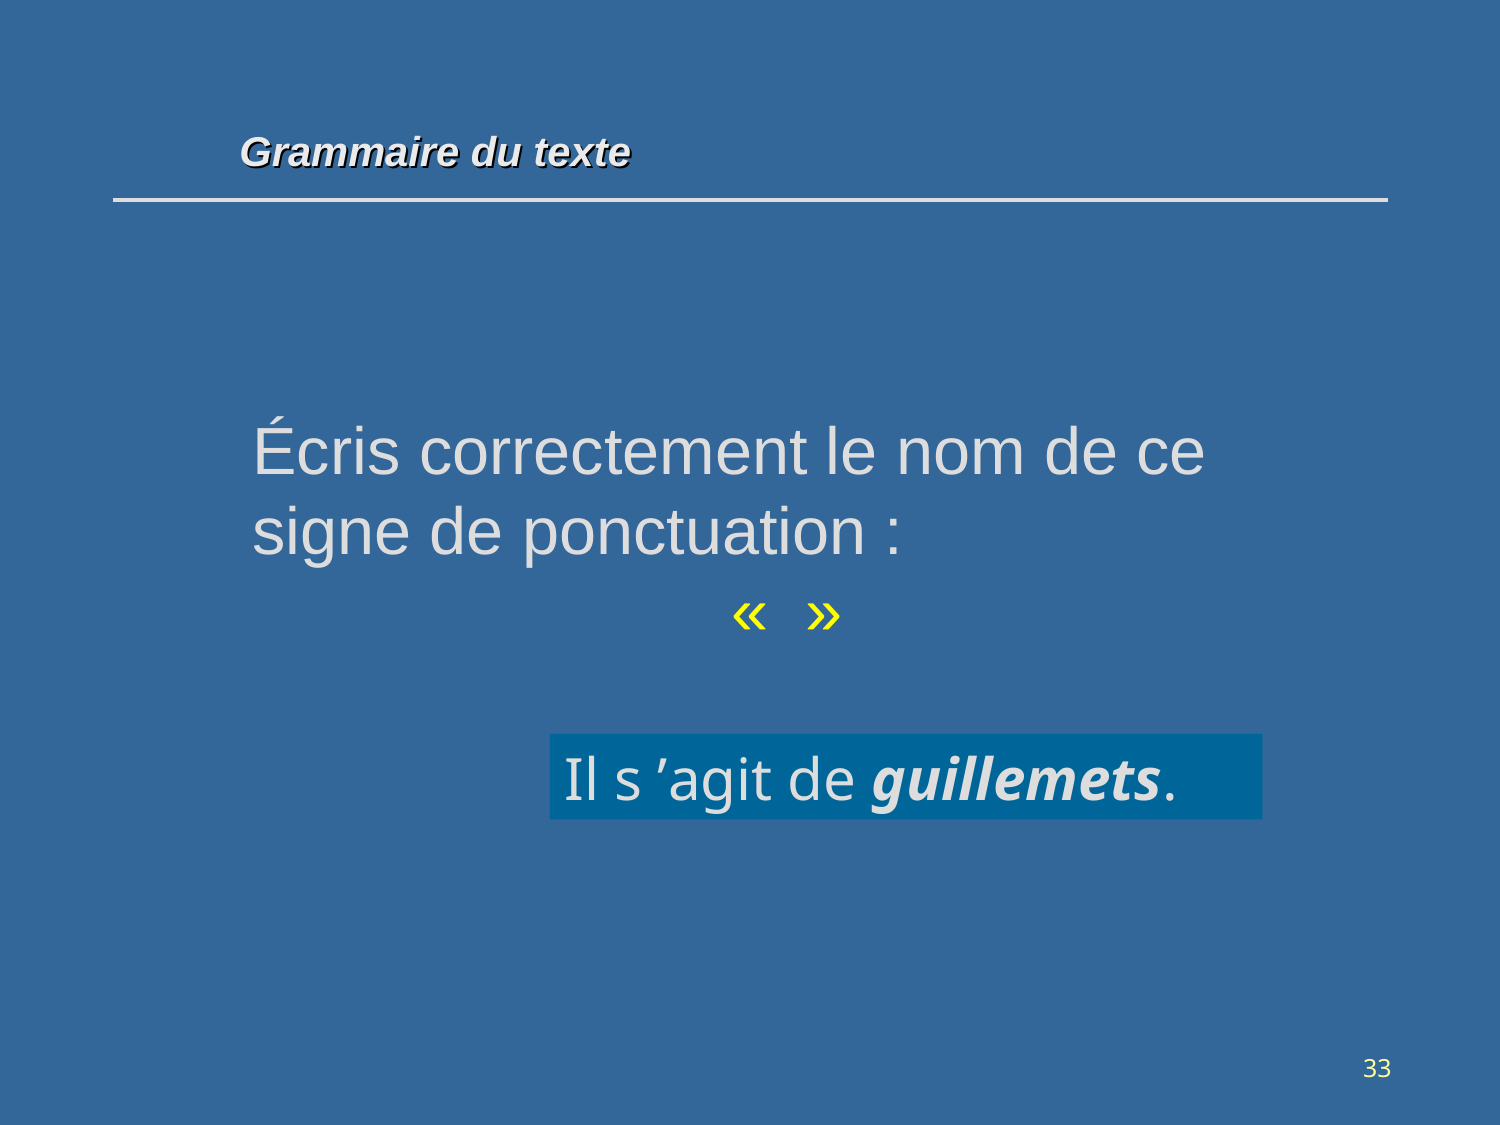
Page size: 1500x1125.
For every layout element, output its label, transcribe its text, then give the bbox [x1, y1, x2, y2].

text_box Grammaire du texte [224, 116, 647, 183]
text_box Il s ’agit de guillemets. [549, 733, 1263, 820]
text_box Écris correctement le nom de ce signe de ponctuation : « » [237, 399, 1375, 656]
